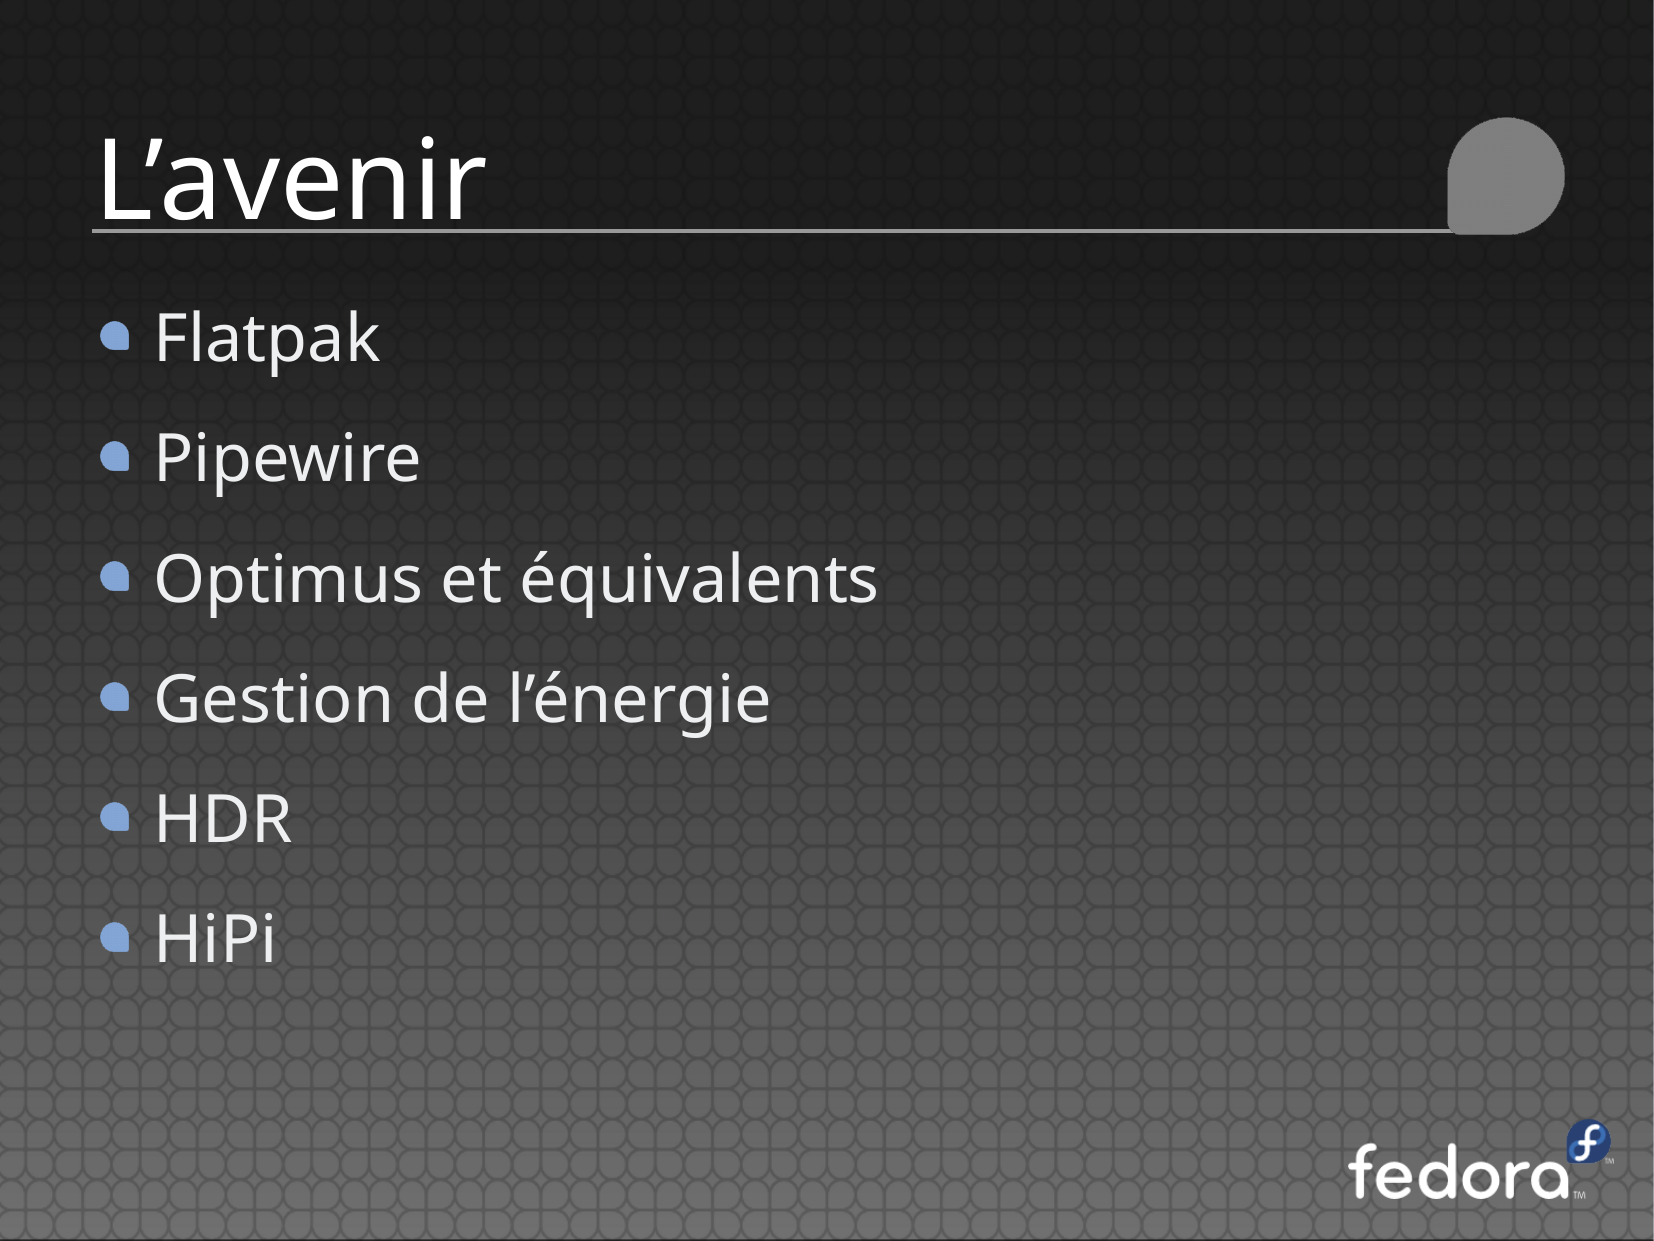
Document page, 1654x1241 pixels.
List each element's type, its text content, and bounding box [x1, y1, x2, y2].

title L’avenir [94, 100, 1426, 251]
picture [0, 0, 1654, 1241]
list Flatpak Pipewire Optimus et équivalents Gestion de l’énergie HDR HiPi [82, 290, 1571, 1094]
